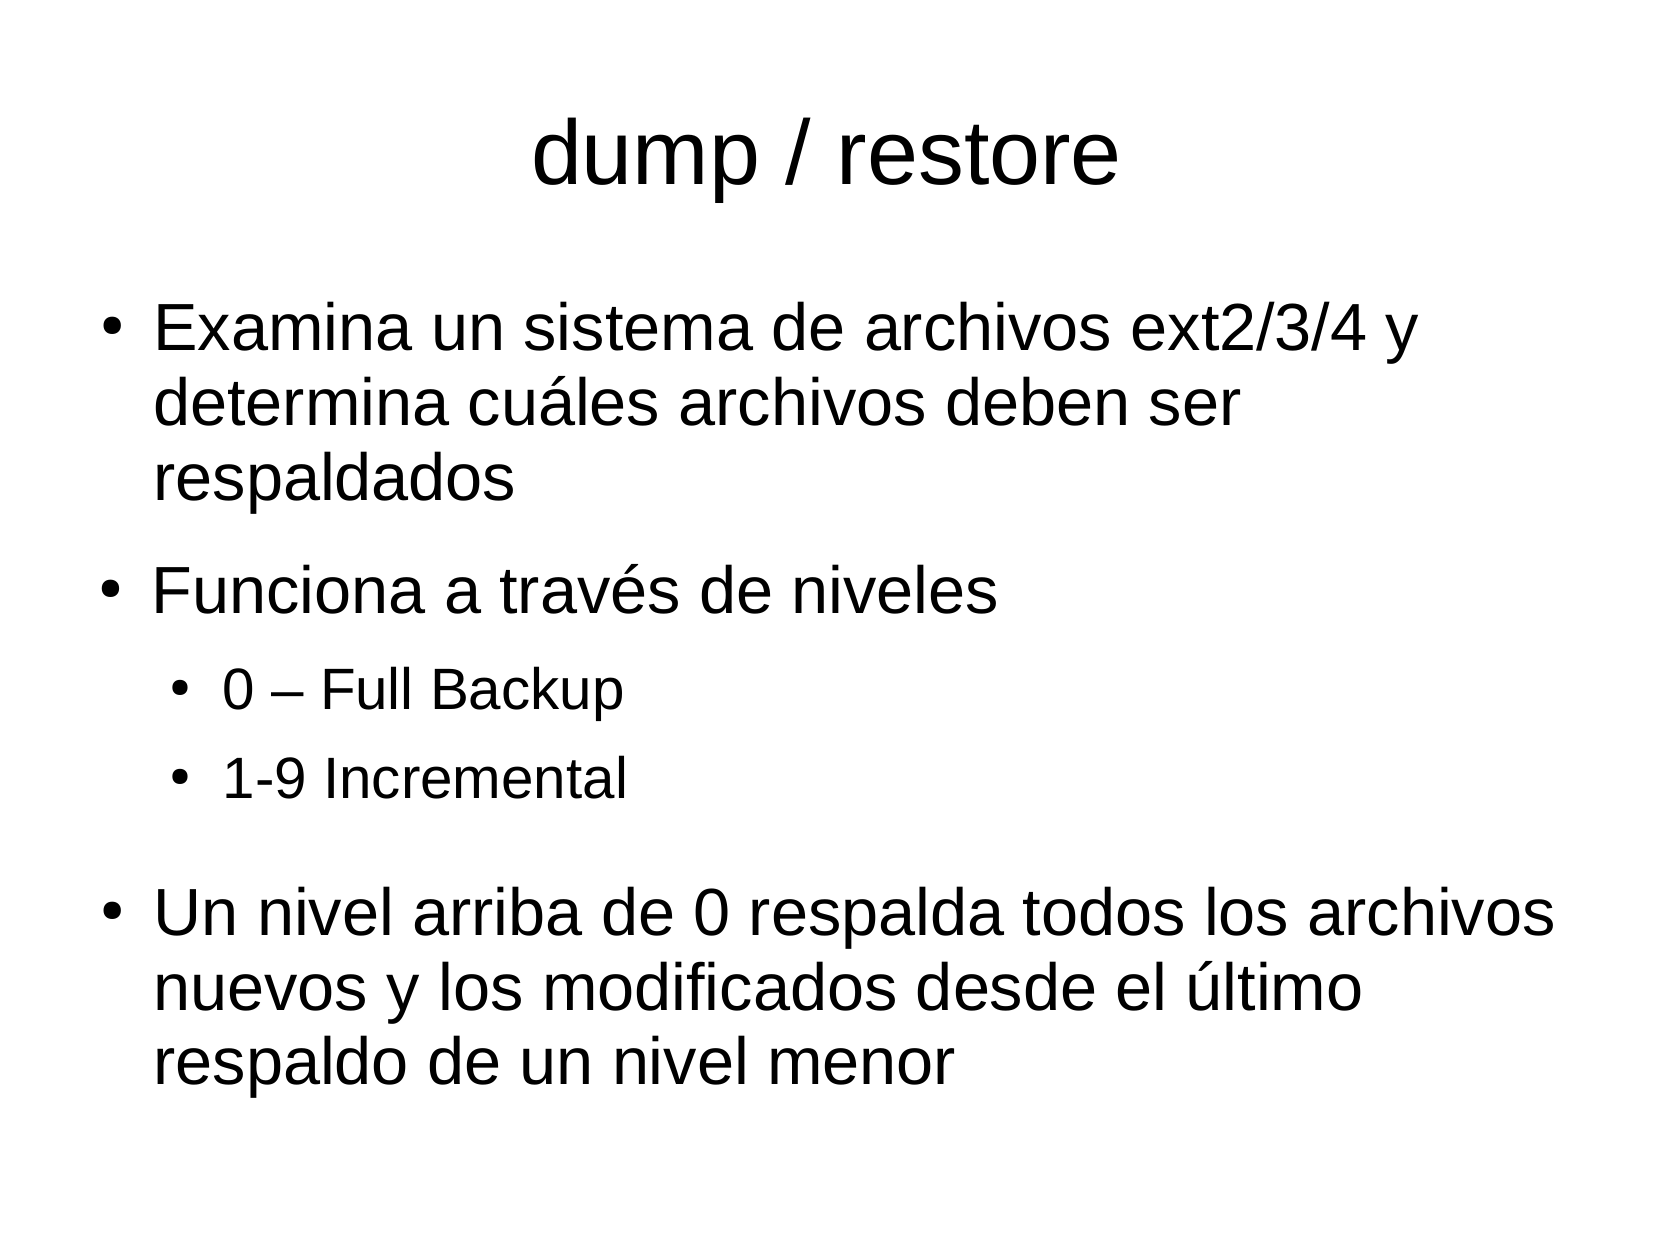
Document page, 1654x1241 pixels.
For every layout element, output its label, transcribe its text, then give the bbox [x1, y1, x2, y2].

list Un nivel arriba de 0 respalda todos los archivos nuevos y los modificados desde el último respaldo de un nivel menor [82, 874, 1571, 1110]
list Examina un sistema de archivos ext2/3/4 y determina cuáles archivos deben ser respaldados [82, 290, 1571, 526]
title dump / restore [82, 49, 1571, 257]
list Funciona a través de niveles 0 – Full Backup 1-9 Incremental [80, 552, 1570, 853]
